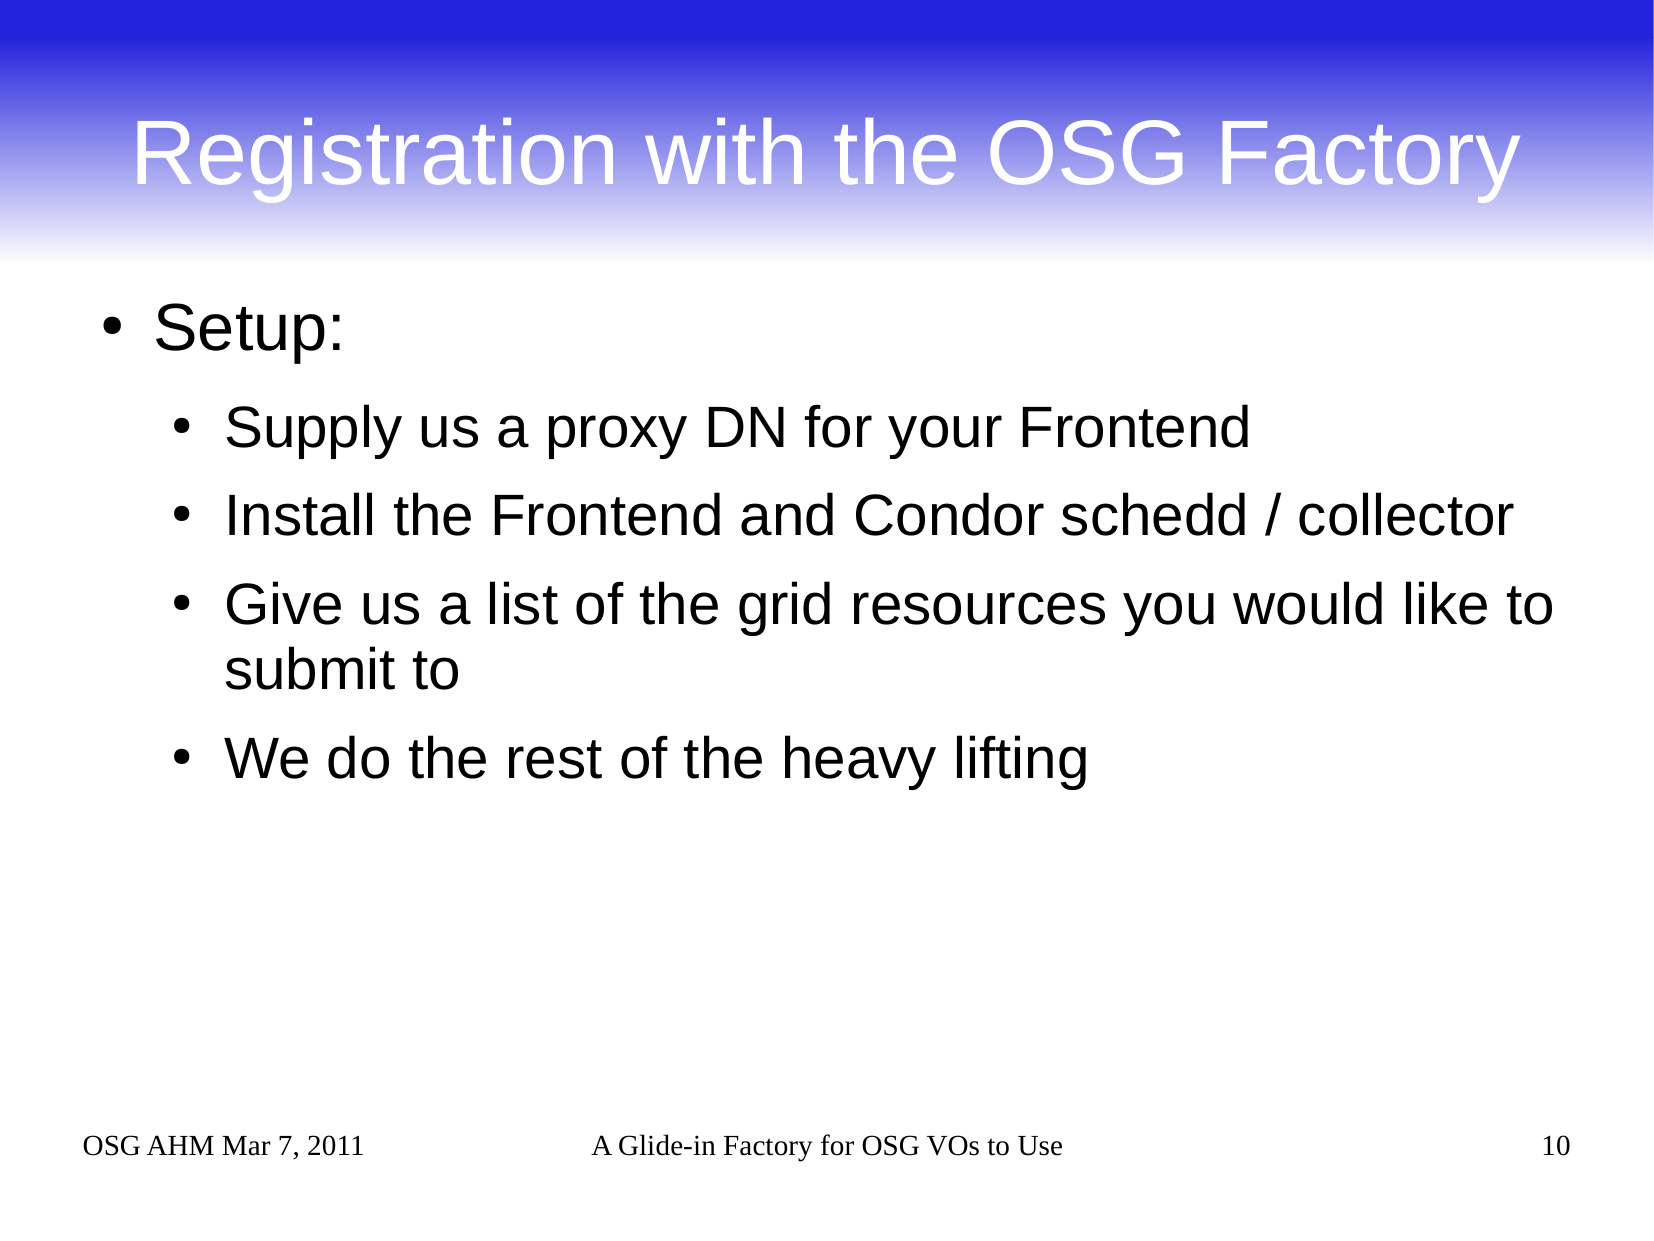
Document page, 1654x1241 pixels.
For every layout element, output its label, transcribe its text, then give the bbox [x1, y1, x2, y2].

list Setup: Supply us a proxy DN for your Frontend Install the Frontend and Condor schedd / collector Give us a list of the grid resources you would like to submit to We do the rest of the heavy lifting [82, 290, 1571, 1109]
title Registration with the OSG Factory [82, 56, 1571, 250]
